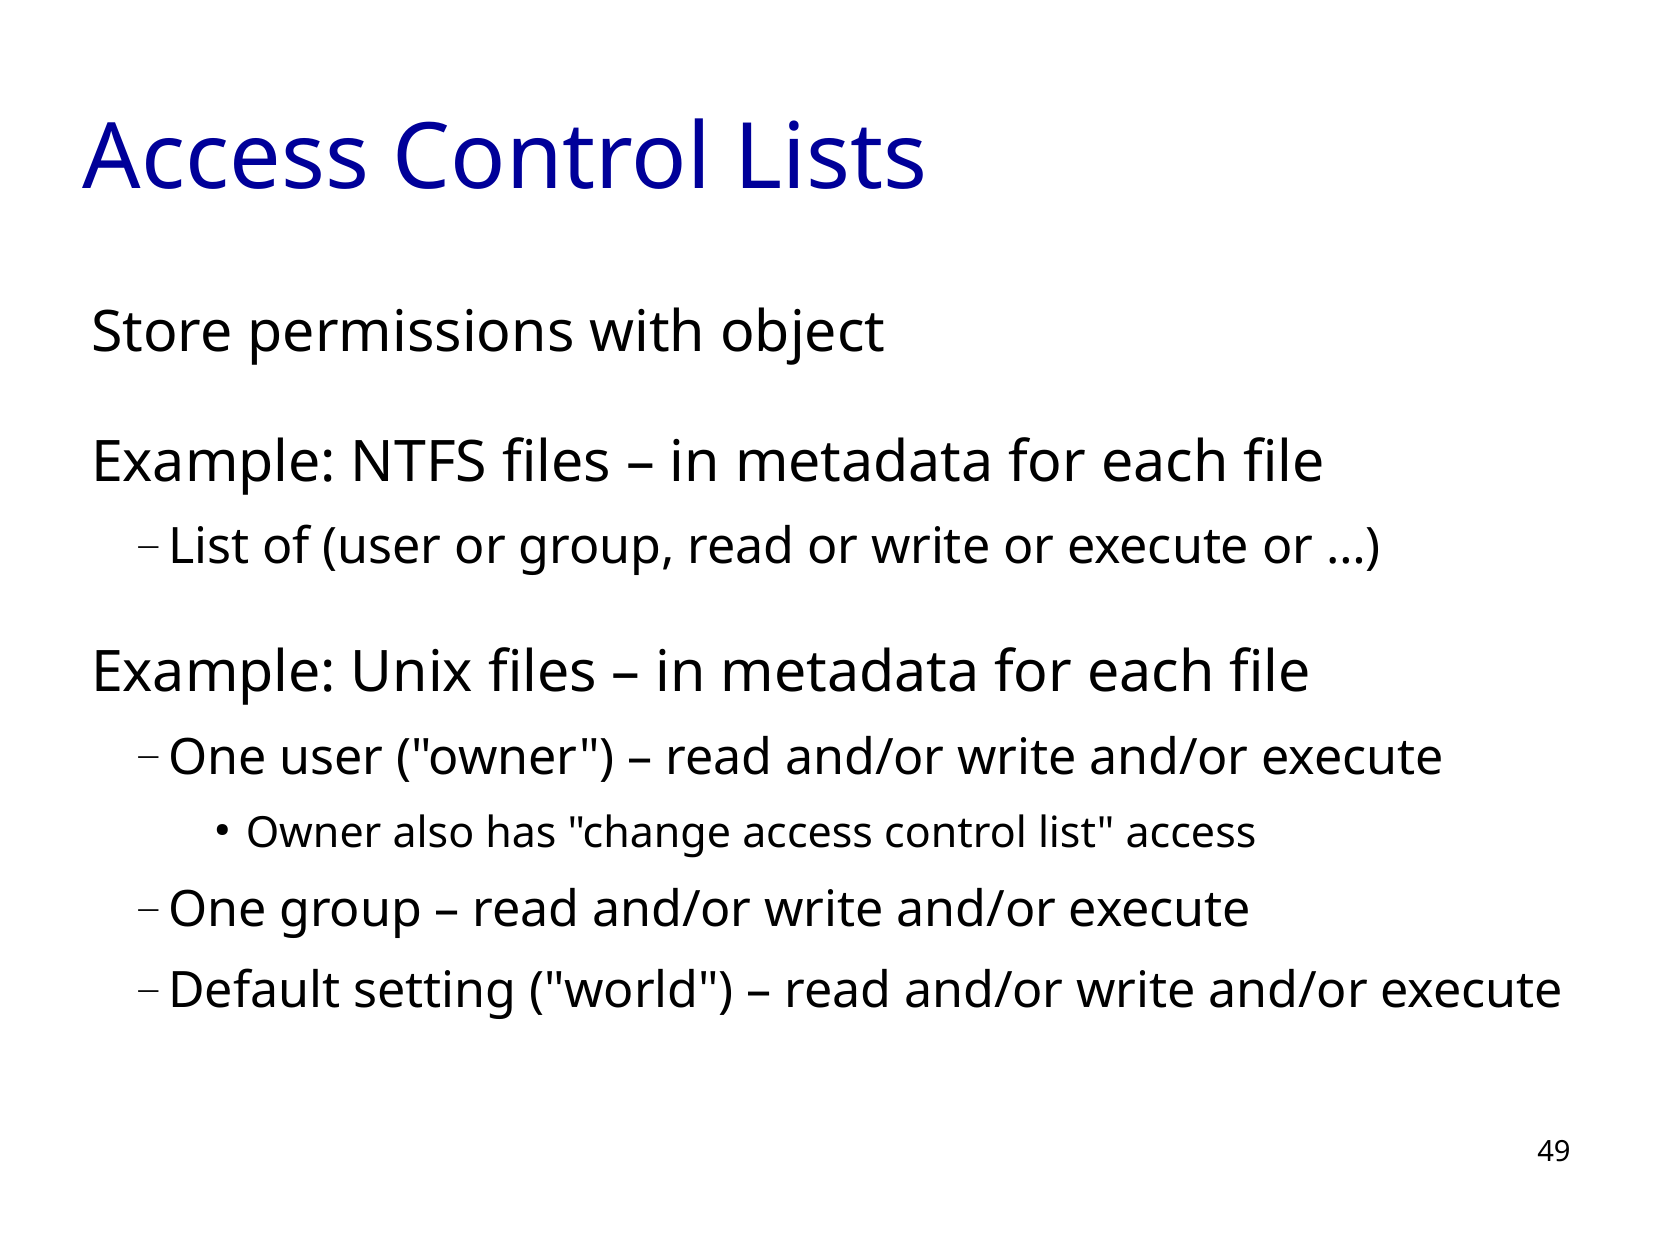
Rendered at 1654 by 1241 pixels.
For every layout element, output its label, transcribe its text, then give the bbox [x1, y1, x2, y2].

list Store permissions with object Example: NTFS files – in metadata for each file List of (user or group, read or write or execute or …) Example: Unix files – in metadata for each file One user ("owner") – read and/or write and/or execute Owner also has "change access control list" access One group – read and/or write and/or execute Default setting ("world") – read and/or write and/or execute [60, 290, 1571, 1096]
title Access Control Lists [82, 49, 1571, 257]
